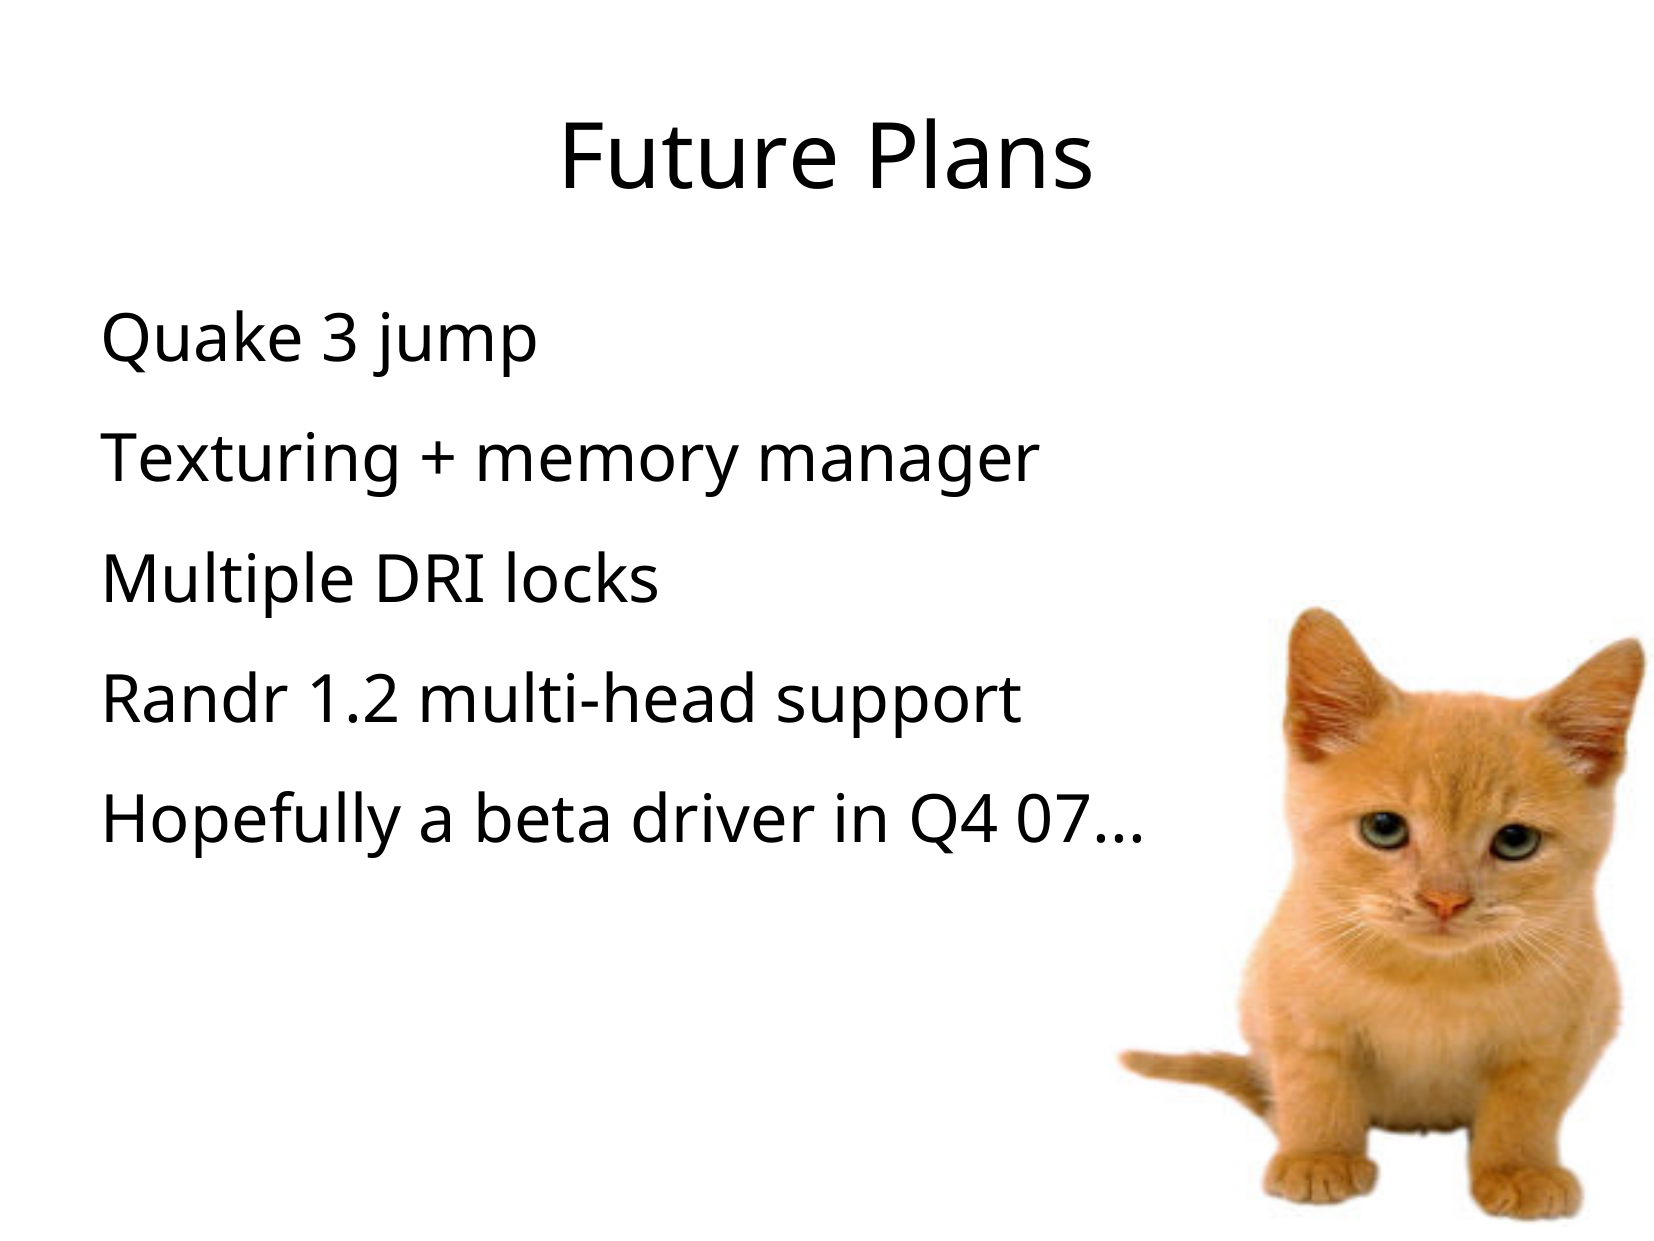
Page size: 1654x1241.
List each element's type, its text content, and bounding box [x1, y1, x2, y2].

picture [1109, 600, 1654, 1227]
list Quake 3 jump Texturing + memory manager Multiple DRI locks Randr 1.2 multi-head support Hopefully a beta driver in Q4 07... [82, 290, 1571, 1109]
title Future Plans [82, 49, 1571, 257]
